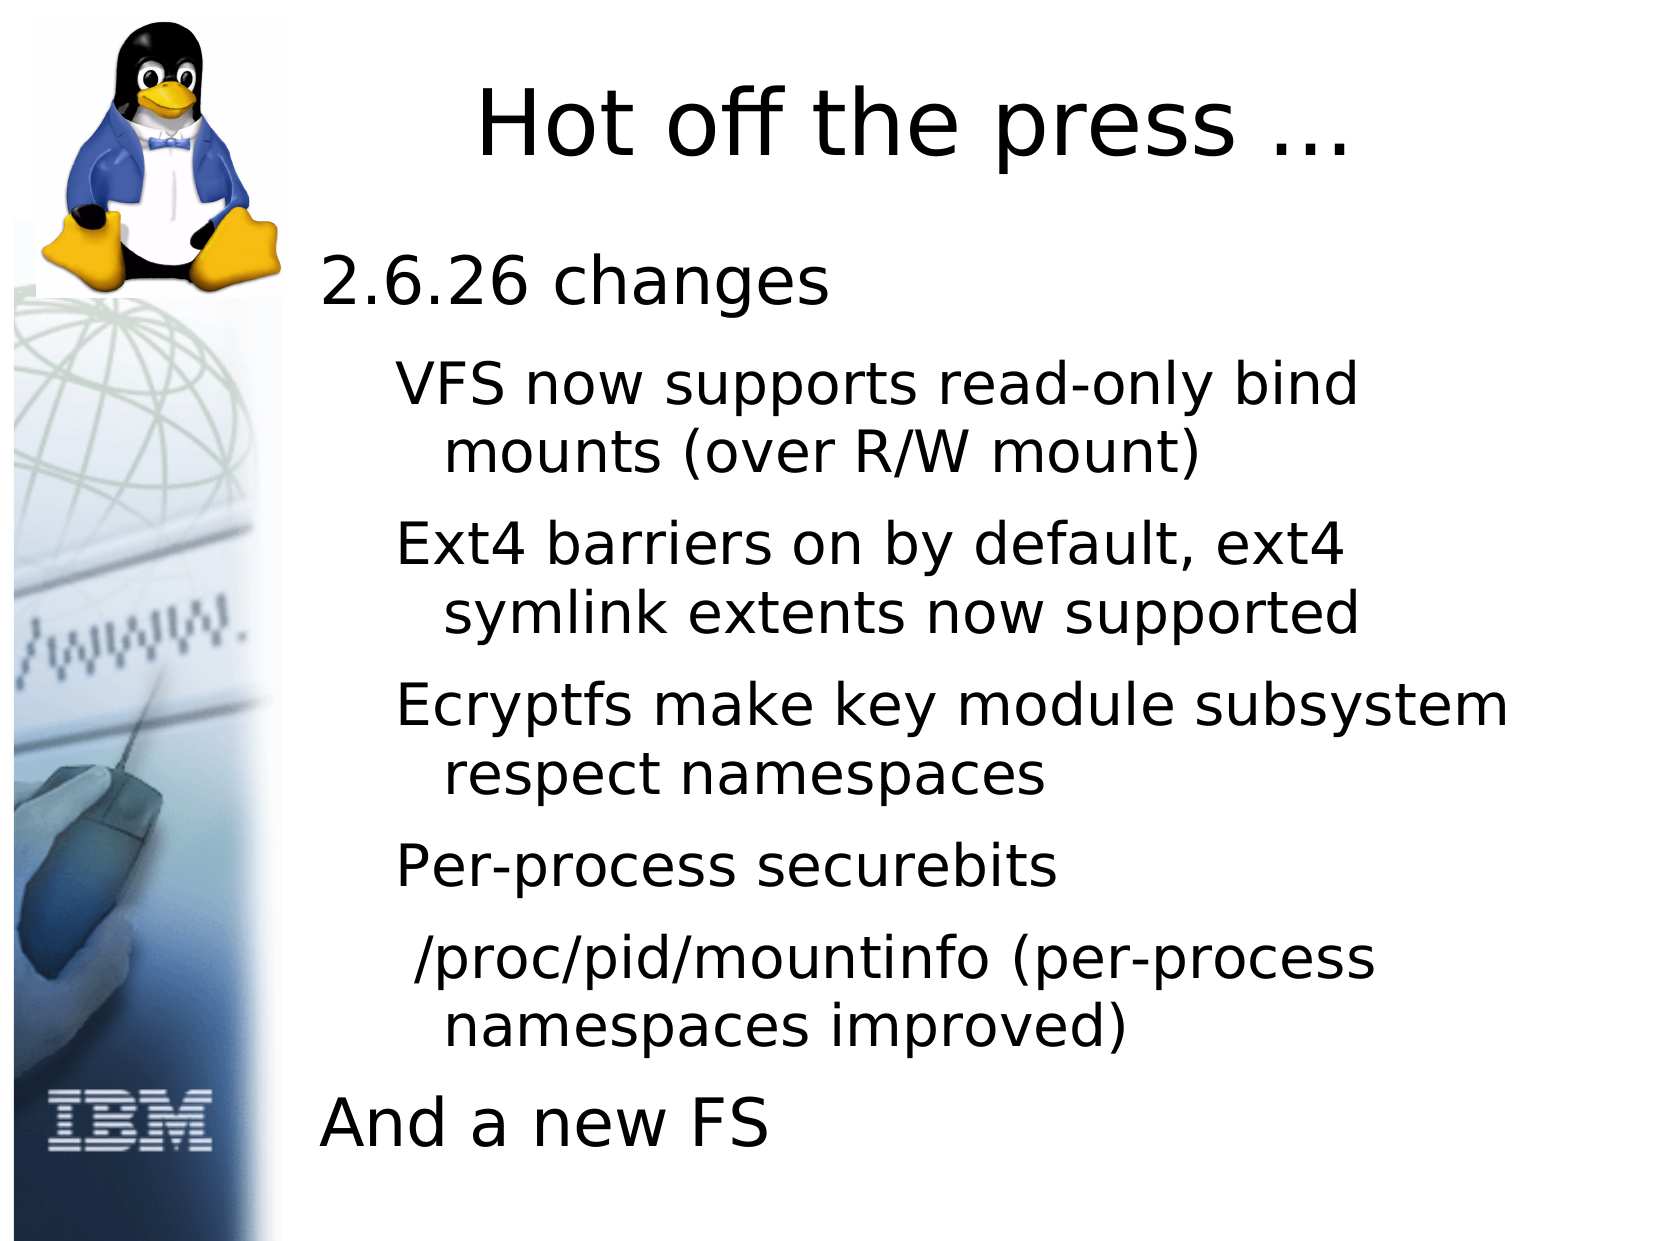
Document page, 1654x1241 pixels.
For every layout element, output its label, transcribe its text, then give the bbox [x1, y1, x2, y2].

list 2.6.26 changes VFS now supports read-only bind mounts (over R/W mount) Ext4 barriers on by default, ext4 symlink extents now supported Ecryptfs make key module subsystem respect namespaces Per-process securebits /proc/pid/mountinfo (per-process namespaces improved) And a new FS [301, 243, 1520, 1182]
title Hot off the press ... [301, 39, 1528, 209]
